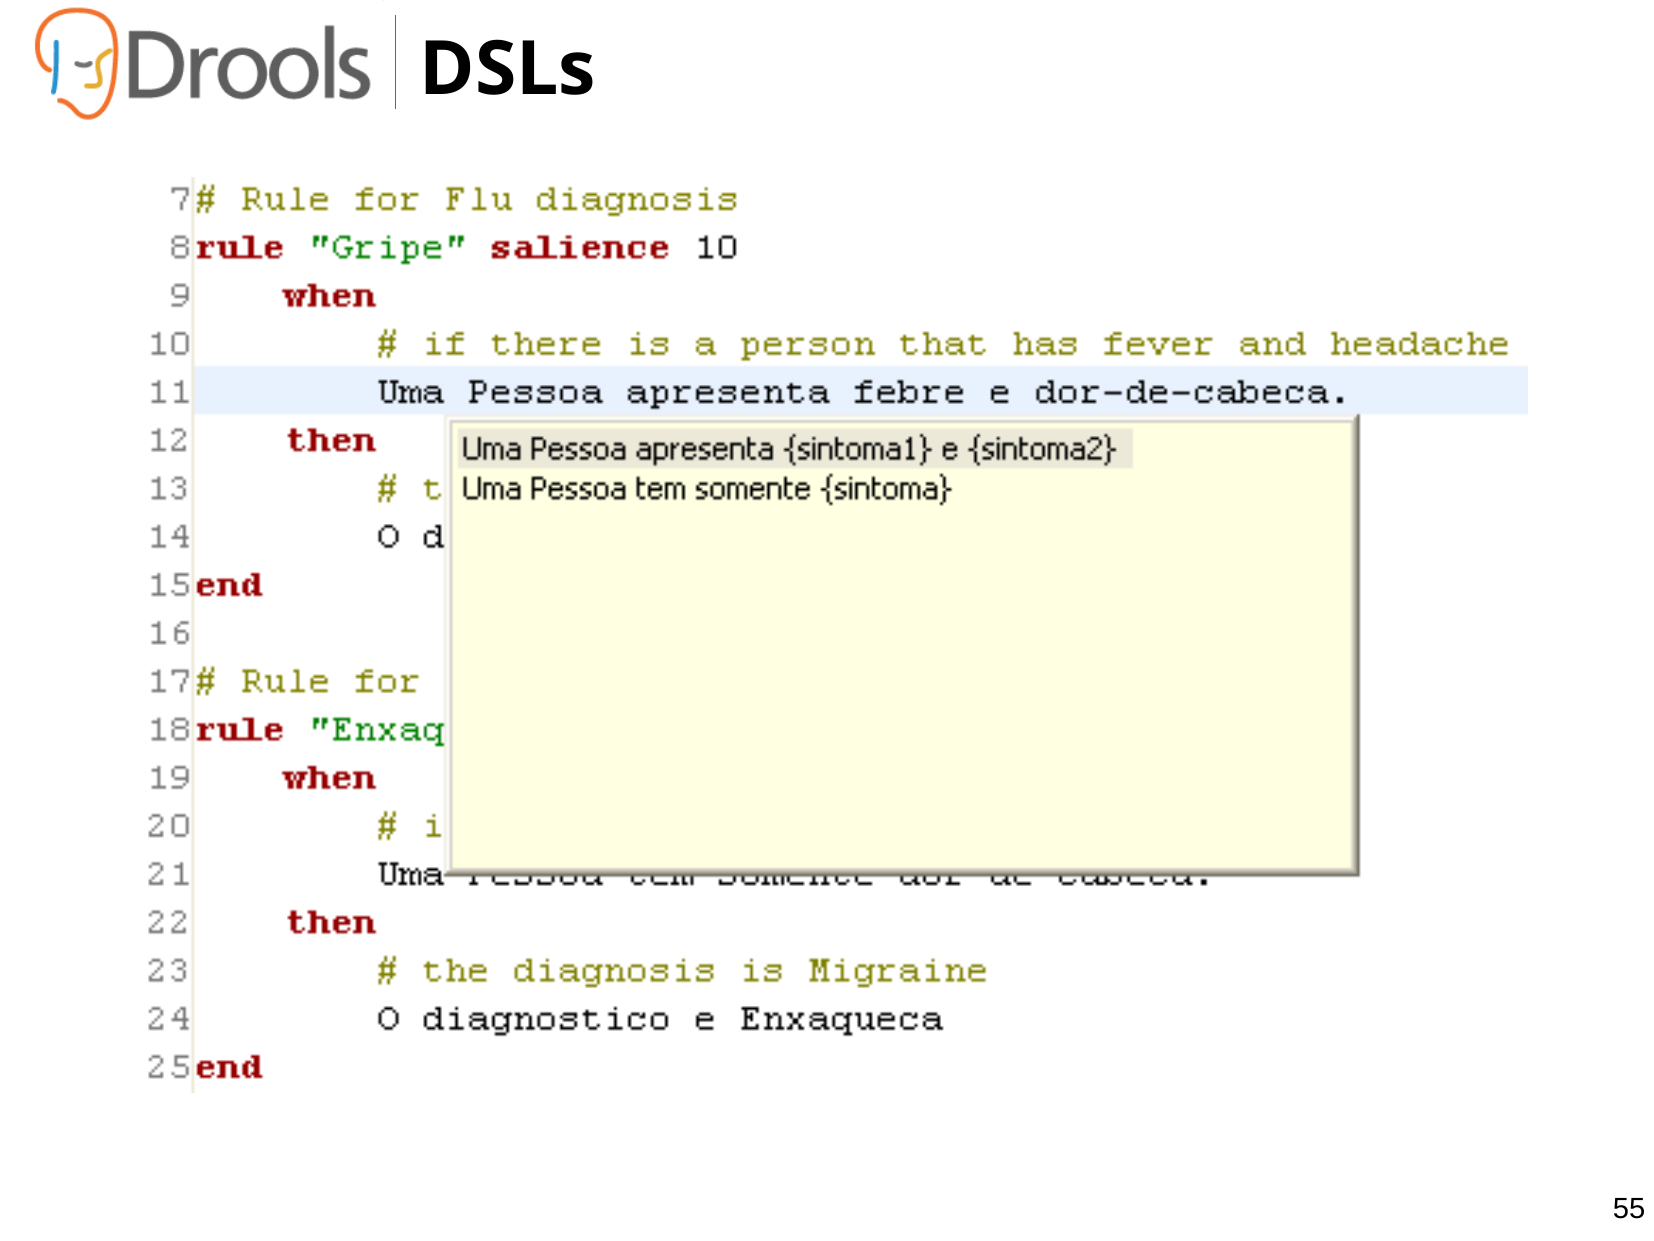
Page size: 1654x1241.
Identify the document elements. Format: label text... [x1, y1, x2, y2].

picture [29, 0, 384, 126]
title DSLs [419, 12, 1630, 118]
picture [147, 177, 1528, 1093]
